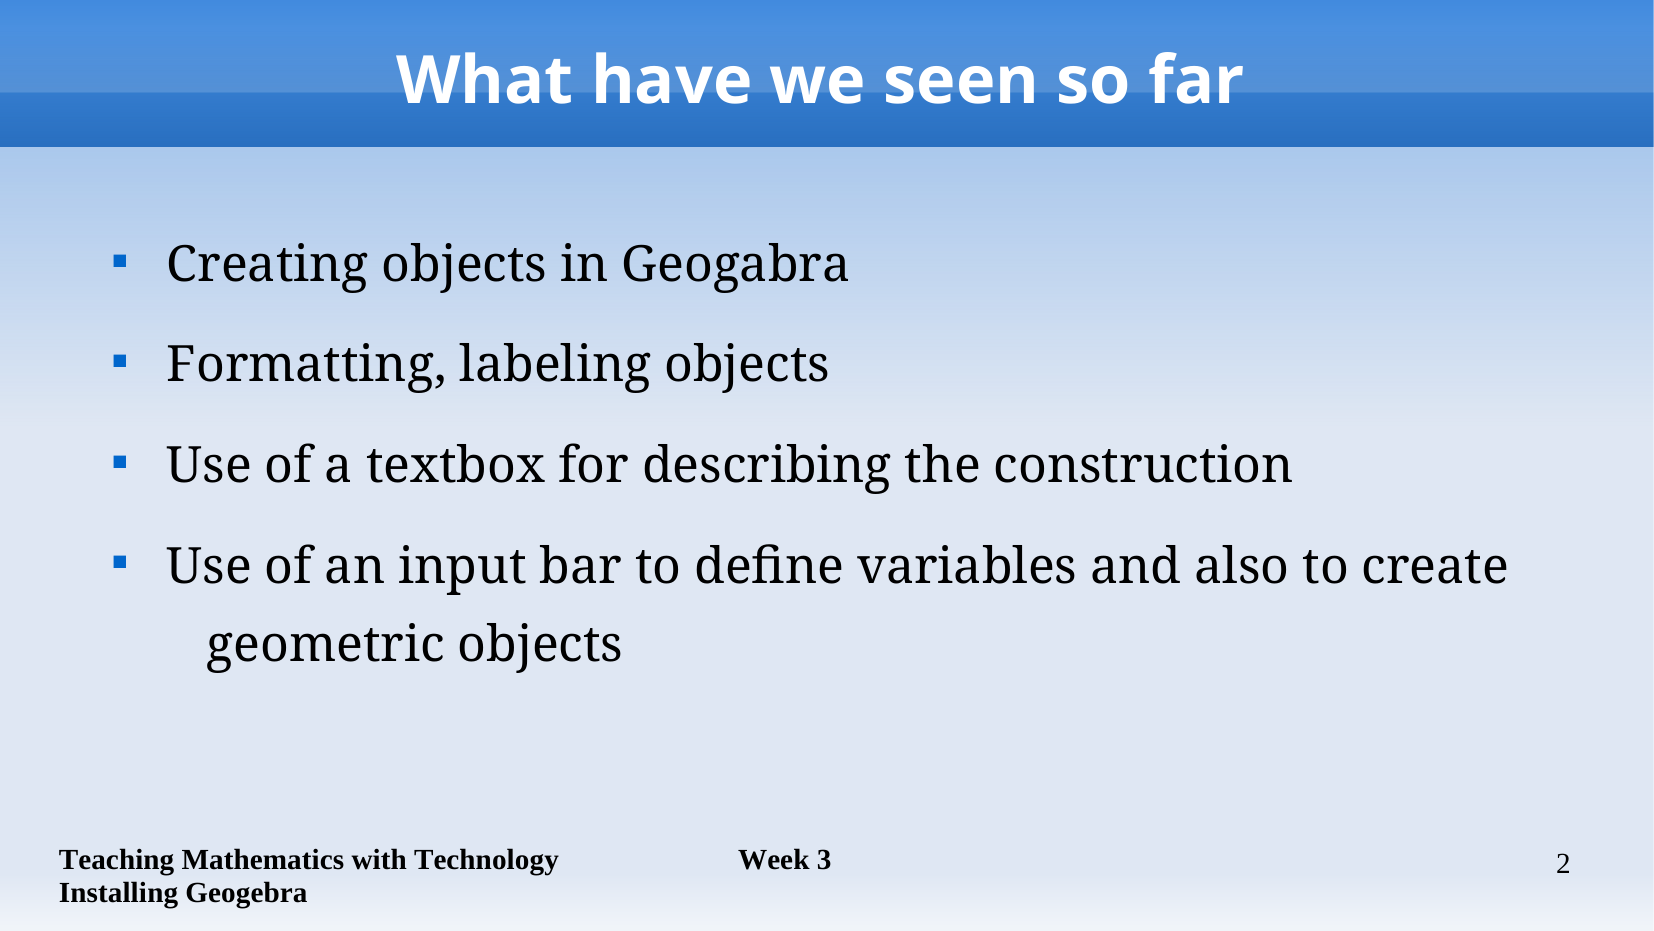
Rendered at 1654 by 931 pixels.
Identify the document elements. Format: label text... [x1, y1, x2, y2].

picture [0, 0, 1654, 931]
title What have we seen so far [76, 0, 1565, 156]
list Creating objects in Geogabra Formatting, labeling objects Use of a textbox for describing the construction Use of an input bar to define variables and also to create geometric objects [82, 217, 1571, 832]
